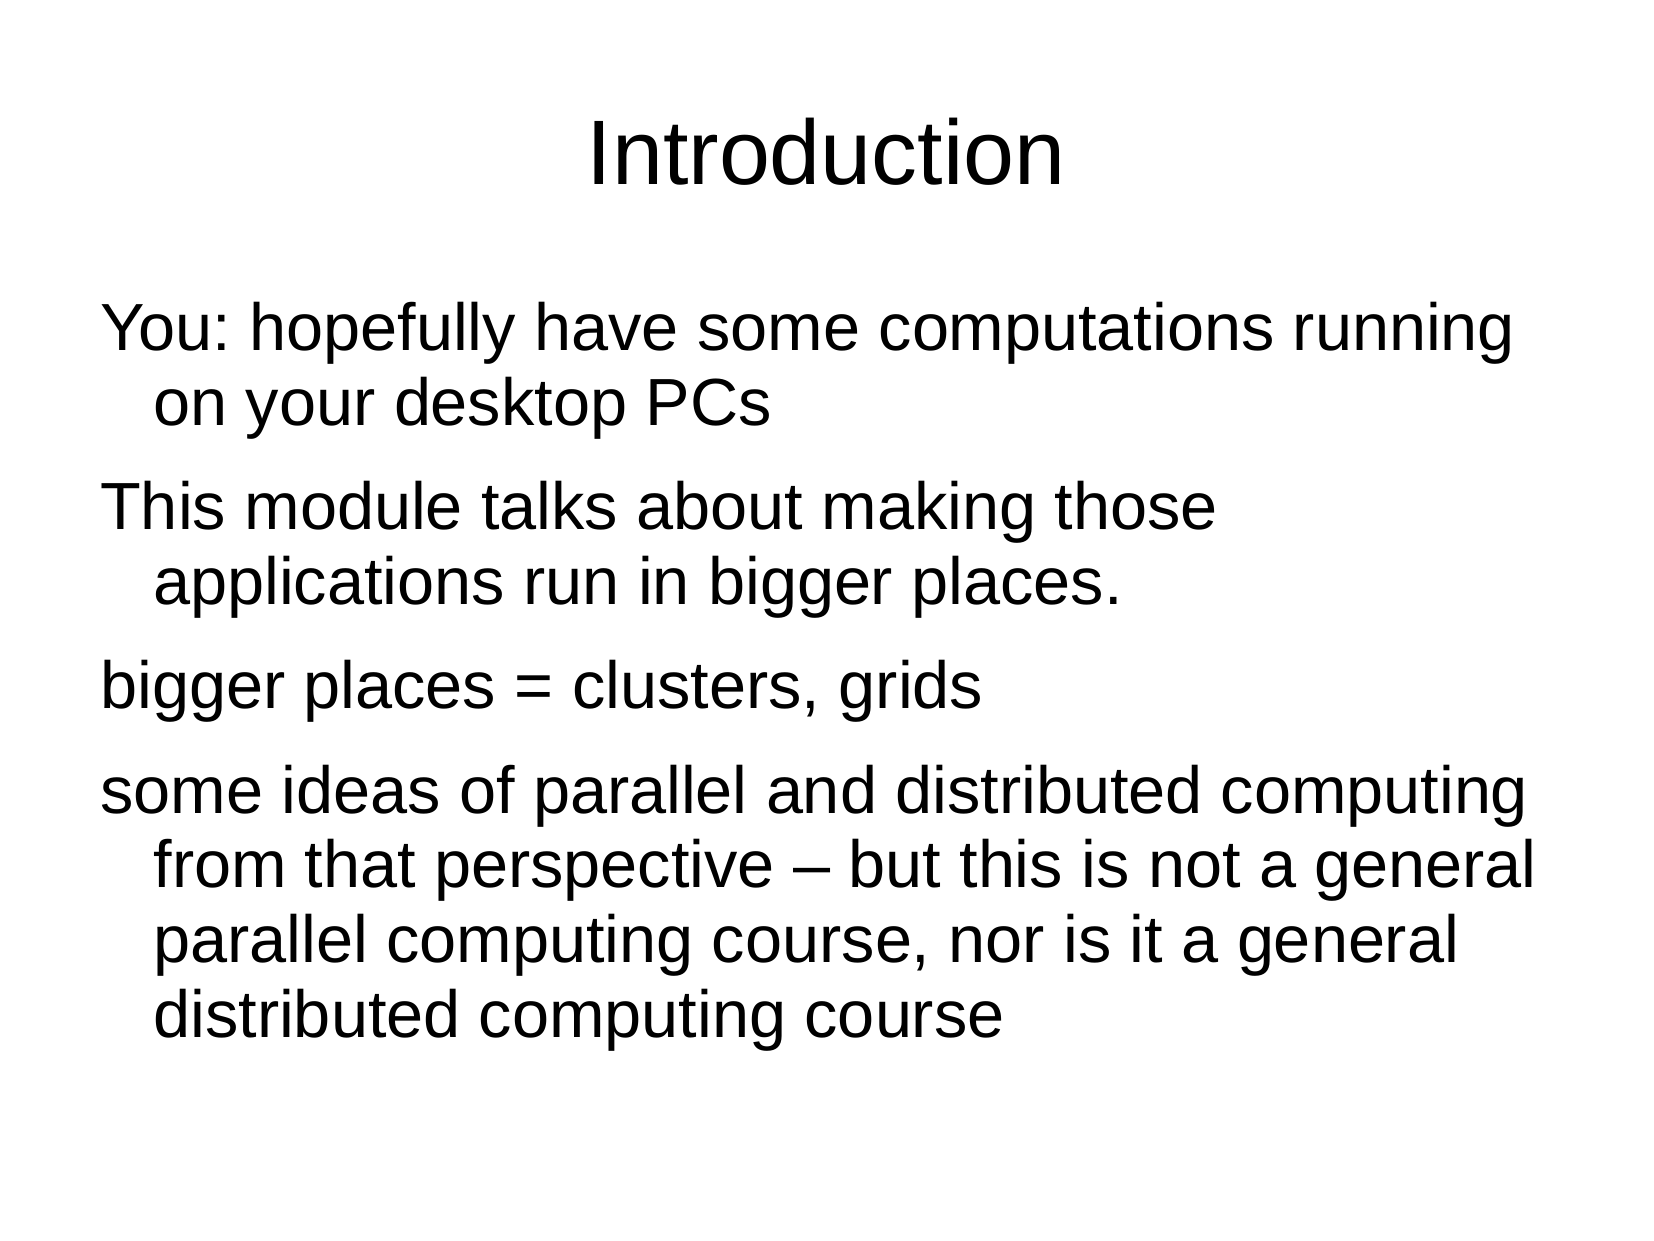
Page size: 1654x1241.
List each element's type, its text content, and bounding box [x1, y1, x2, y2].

title Introduction [82, 49, 1571, 257]
list You: hopefully have some computations running on your desktop PCs This module talks about making those applications run in bigger places. bigger places = clusters, grids some ideas of parallel and distributed computing from that perspective – but this is not a general parallel computing course, nor is it a general distributed computing course [82, 290, 1571, 1118]
